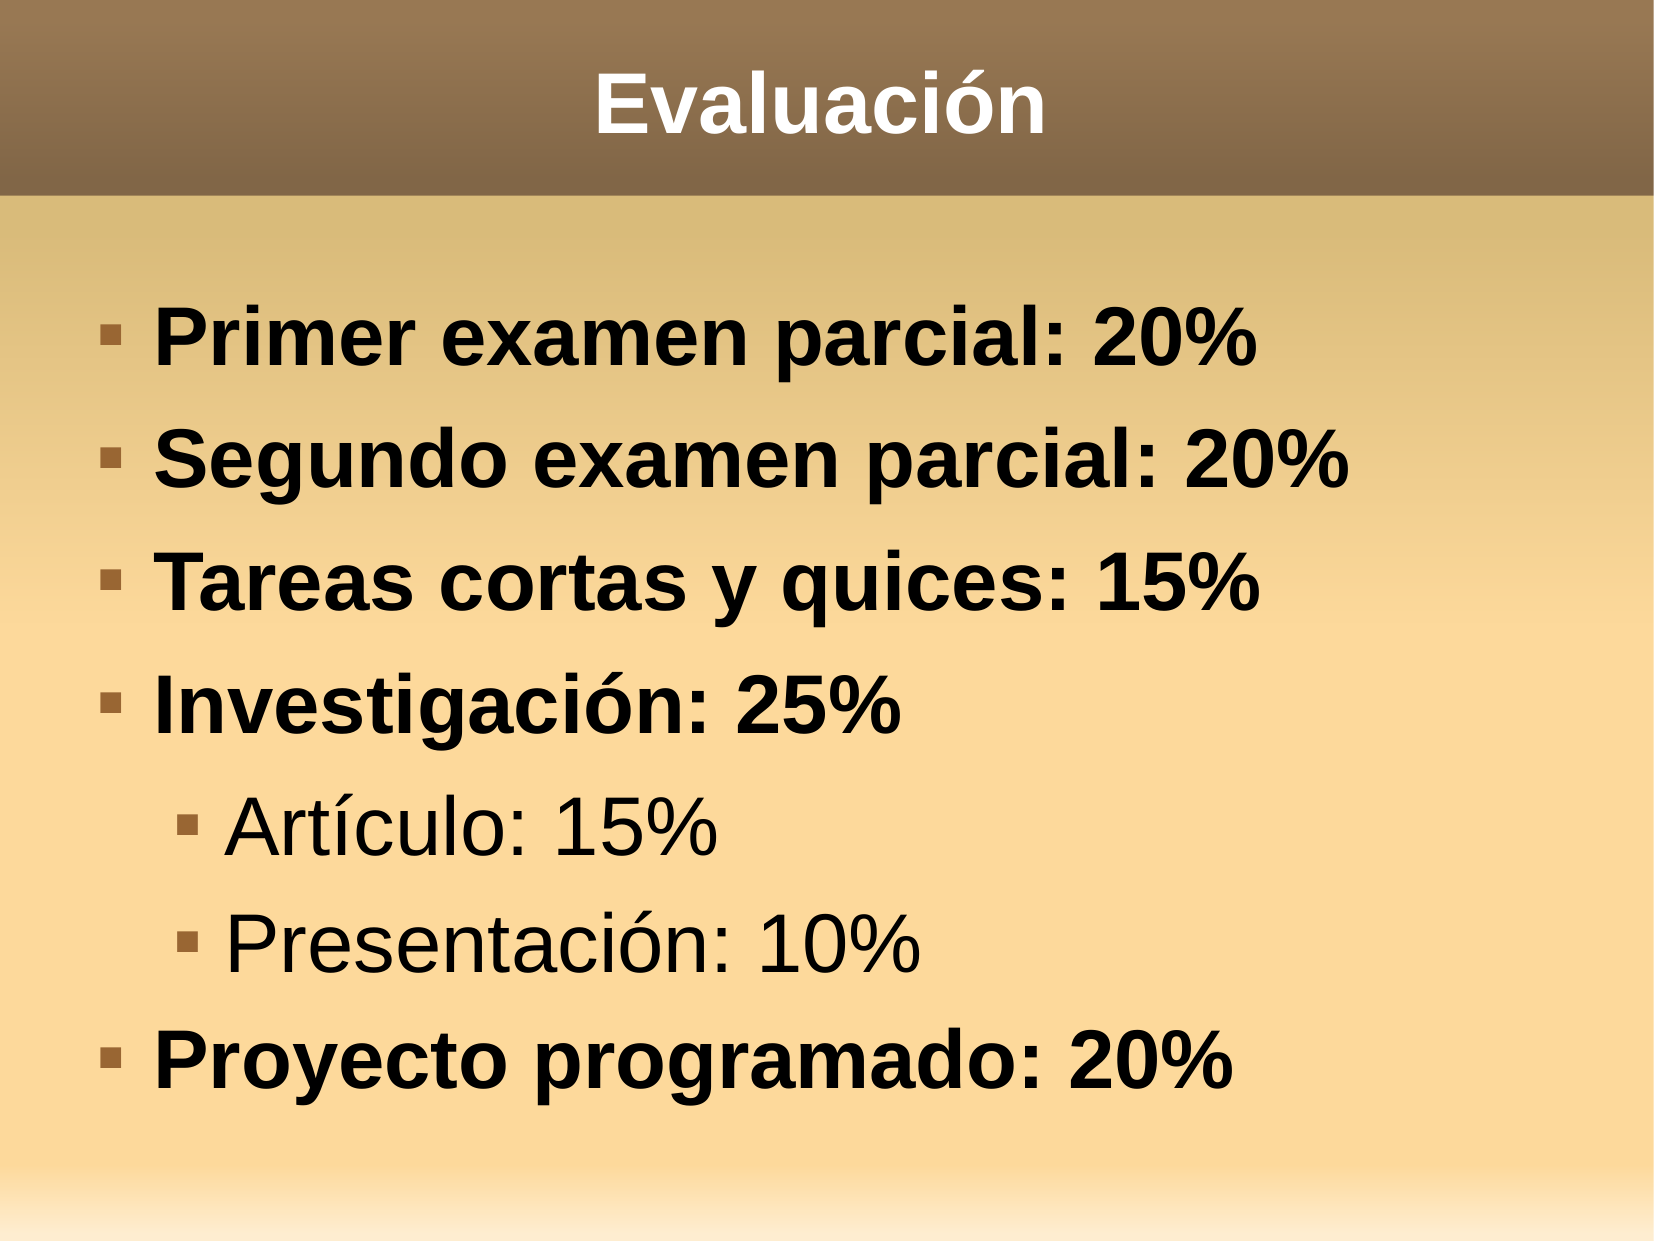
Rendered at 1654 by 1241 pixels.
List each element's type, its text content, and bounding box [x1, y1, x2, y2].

list Primer examen parcial: 20% Segundo examen parcial: 20% Tareas cortas y quices: 15% Investigación: 25% Artículo: 15% Presentación: 10% Proyecto programado: 20% [82, 290, 1571, 1109]
title Evaluación [76, 0, 1565, 208]
picture [0, 0, 1654, 1241]
